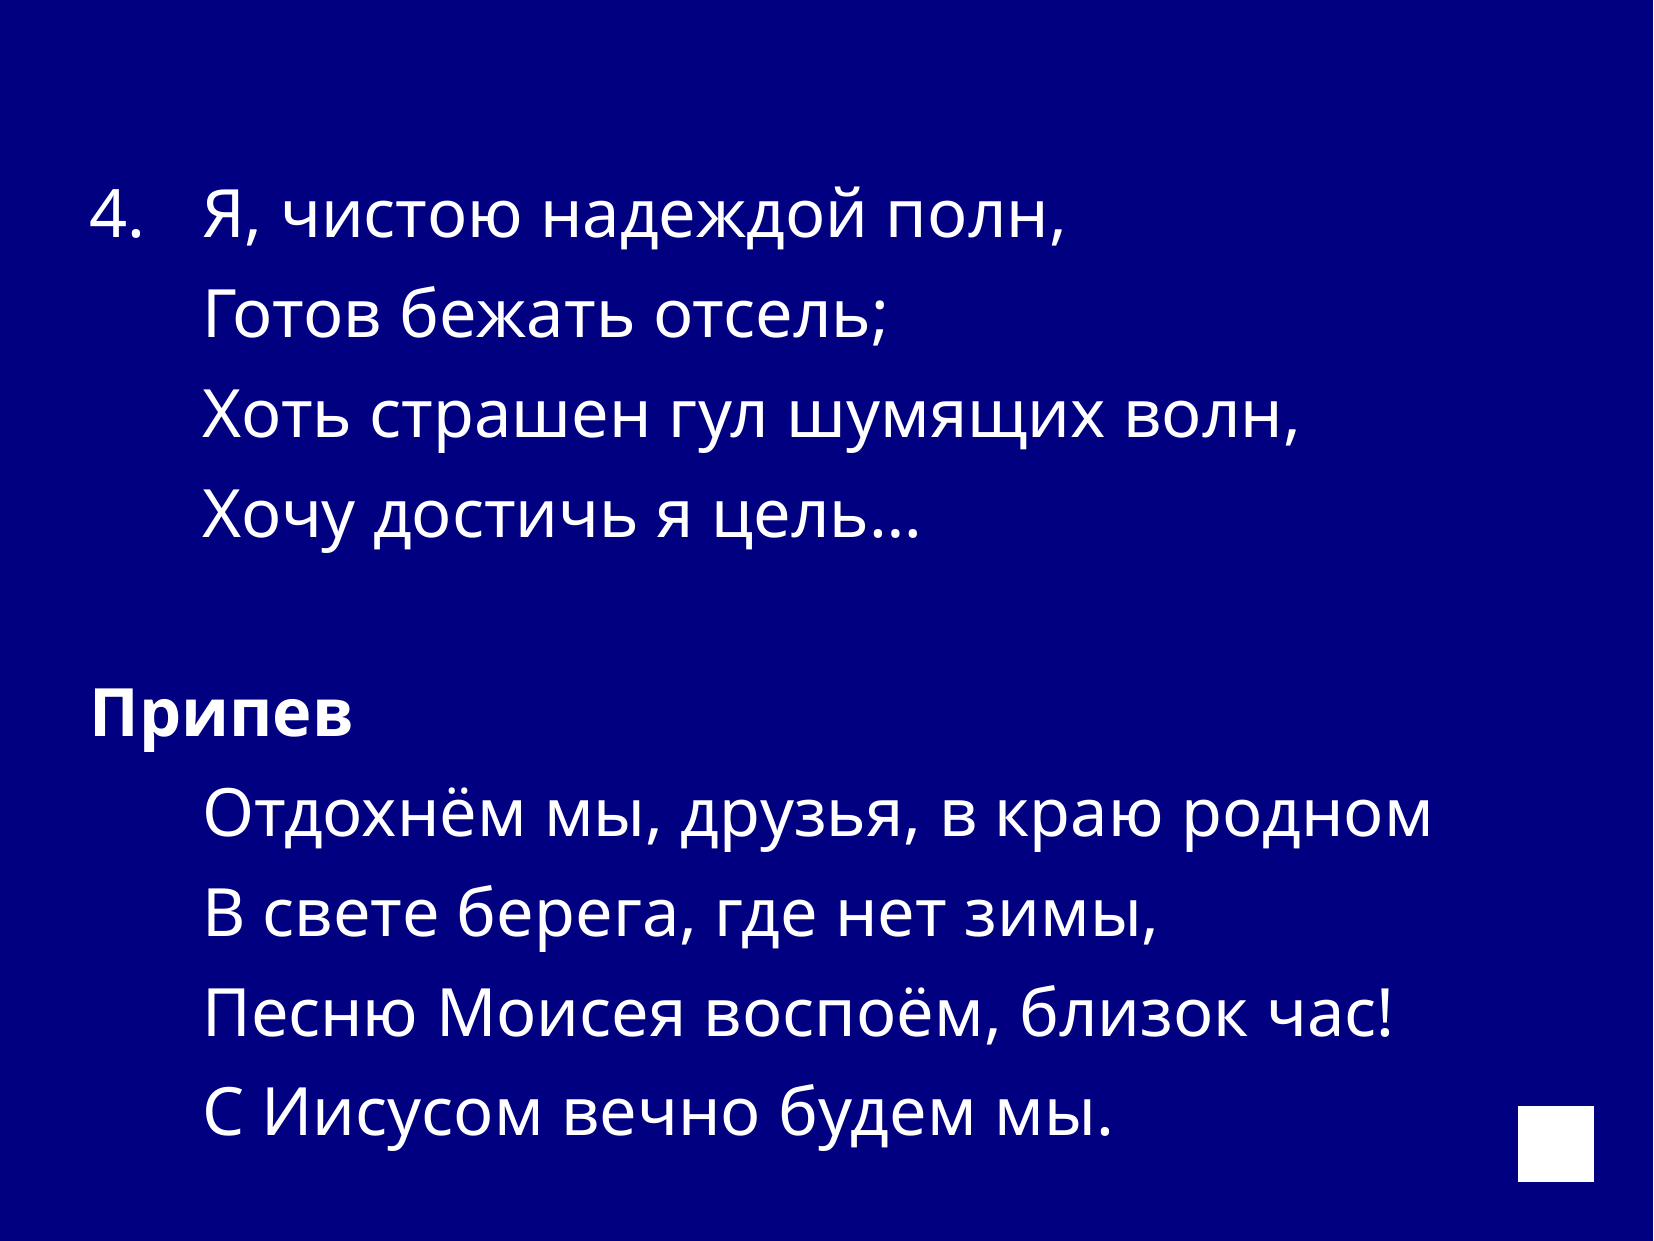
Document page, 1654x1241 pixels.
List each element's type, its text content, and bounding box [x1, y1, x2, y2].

text_box 4. Я, чистою надеждой полн, Готов бежать отсель; Хоть страшен гул шумящих волн, Хочу достичь я цель… Припев Отдохнём мы, друзья, в краю родном В свете берега, где нет зимы, Песню Моисея воспоём, близок час! С Иисусом вечно будем мы. [75, 150, 1576, 1163]
text_box [1518, 1106, 1594, 1182]
